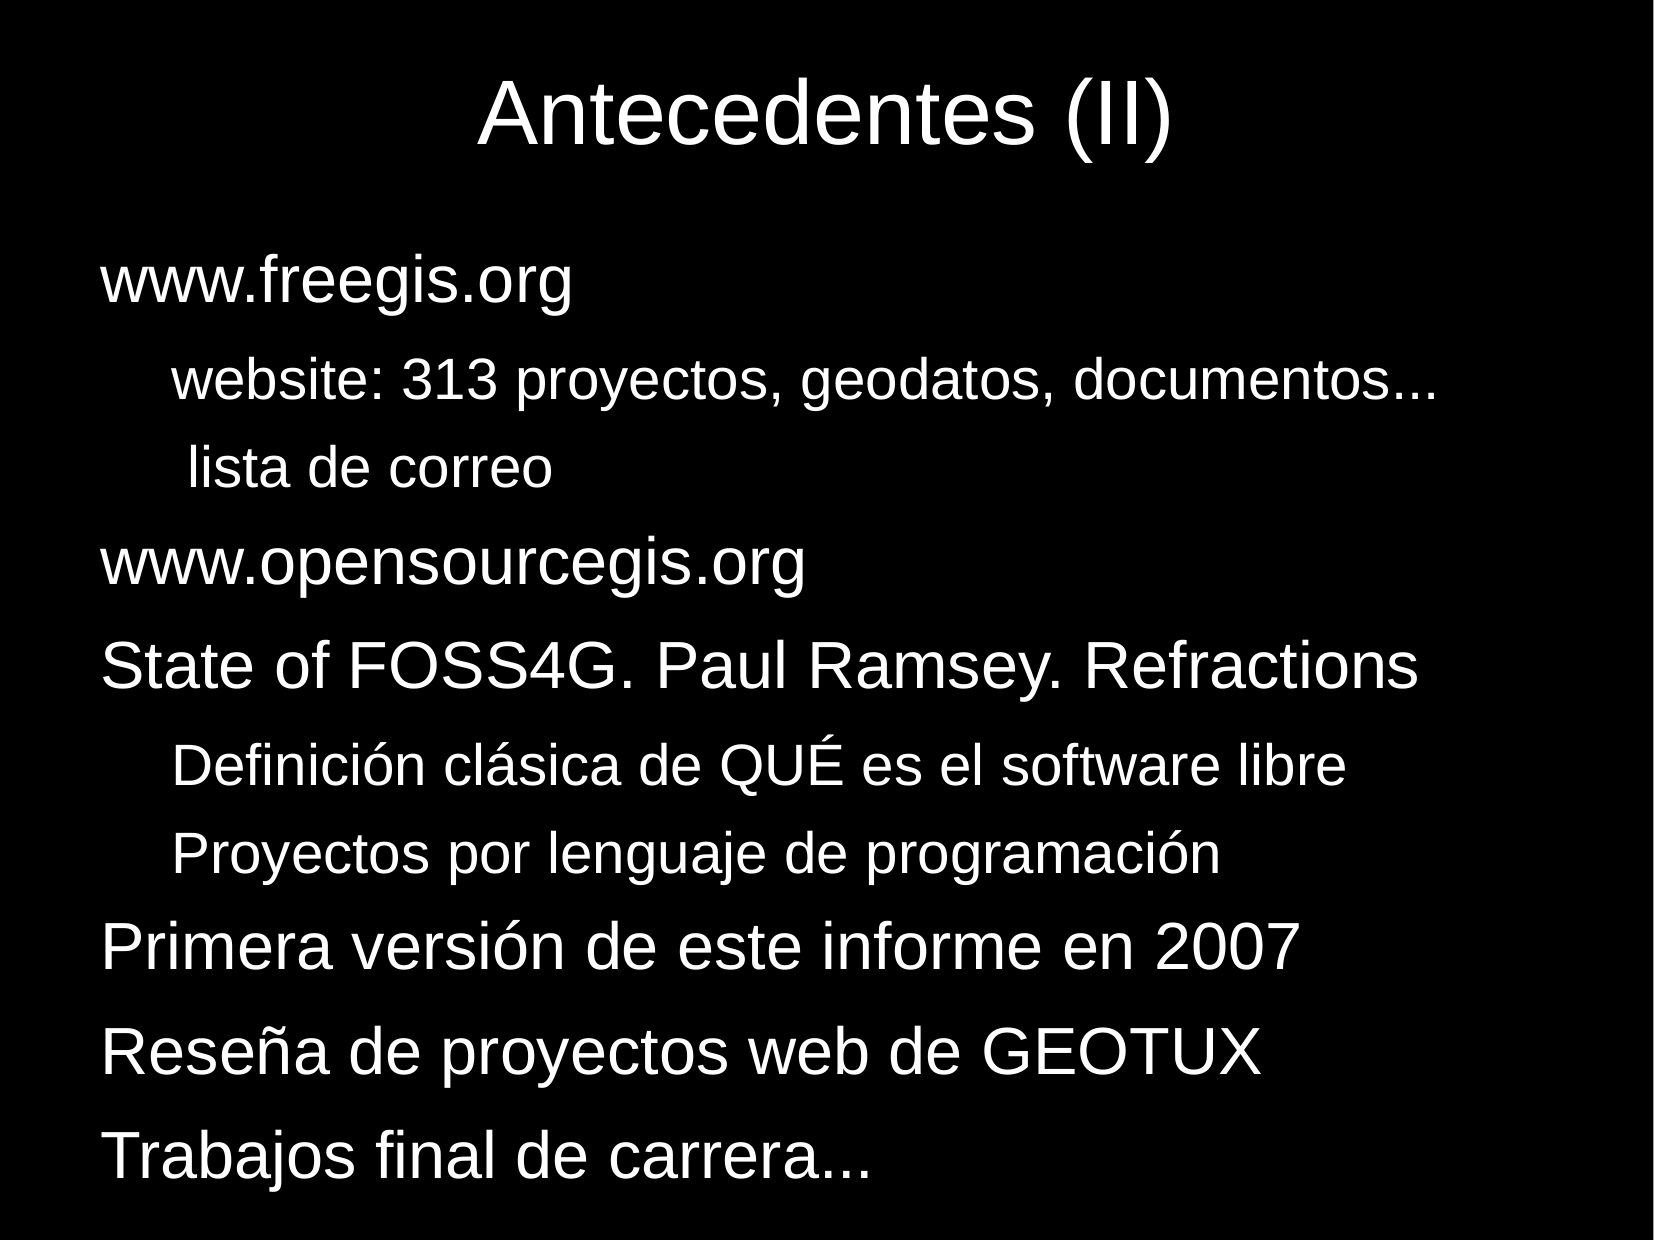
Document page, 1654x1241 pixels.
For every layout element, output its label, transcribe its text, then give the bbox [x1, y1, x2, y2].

title Antecedentes (II) [82, 41, 1571, 185]
list www.freegis.org website: 313 proyectos, geodatos, documentos... lista de correo www.opensourcegis.org State of FOSS4G. Paul Ramsey. Refractions Definición clásica de QUÉ es el software libre Proyectos por lenguaje de programación Primera versión de este informe en 2007 Reseña de proyectos web de GEOTUX Trabajos final de carrera... [82, 242, 1571, 1193]
